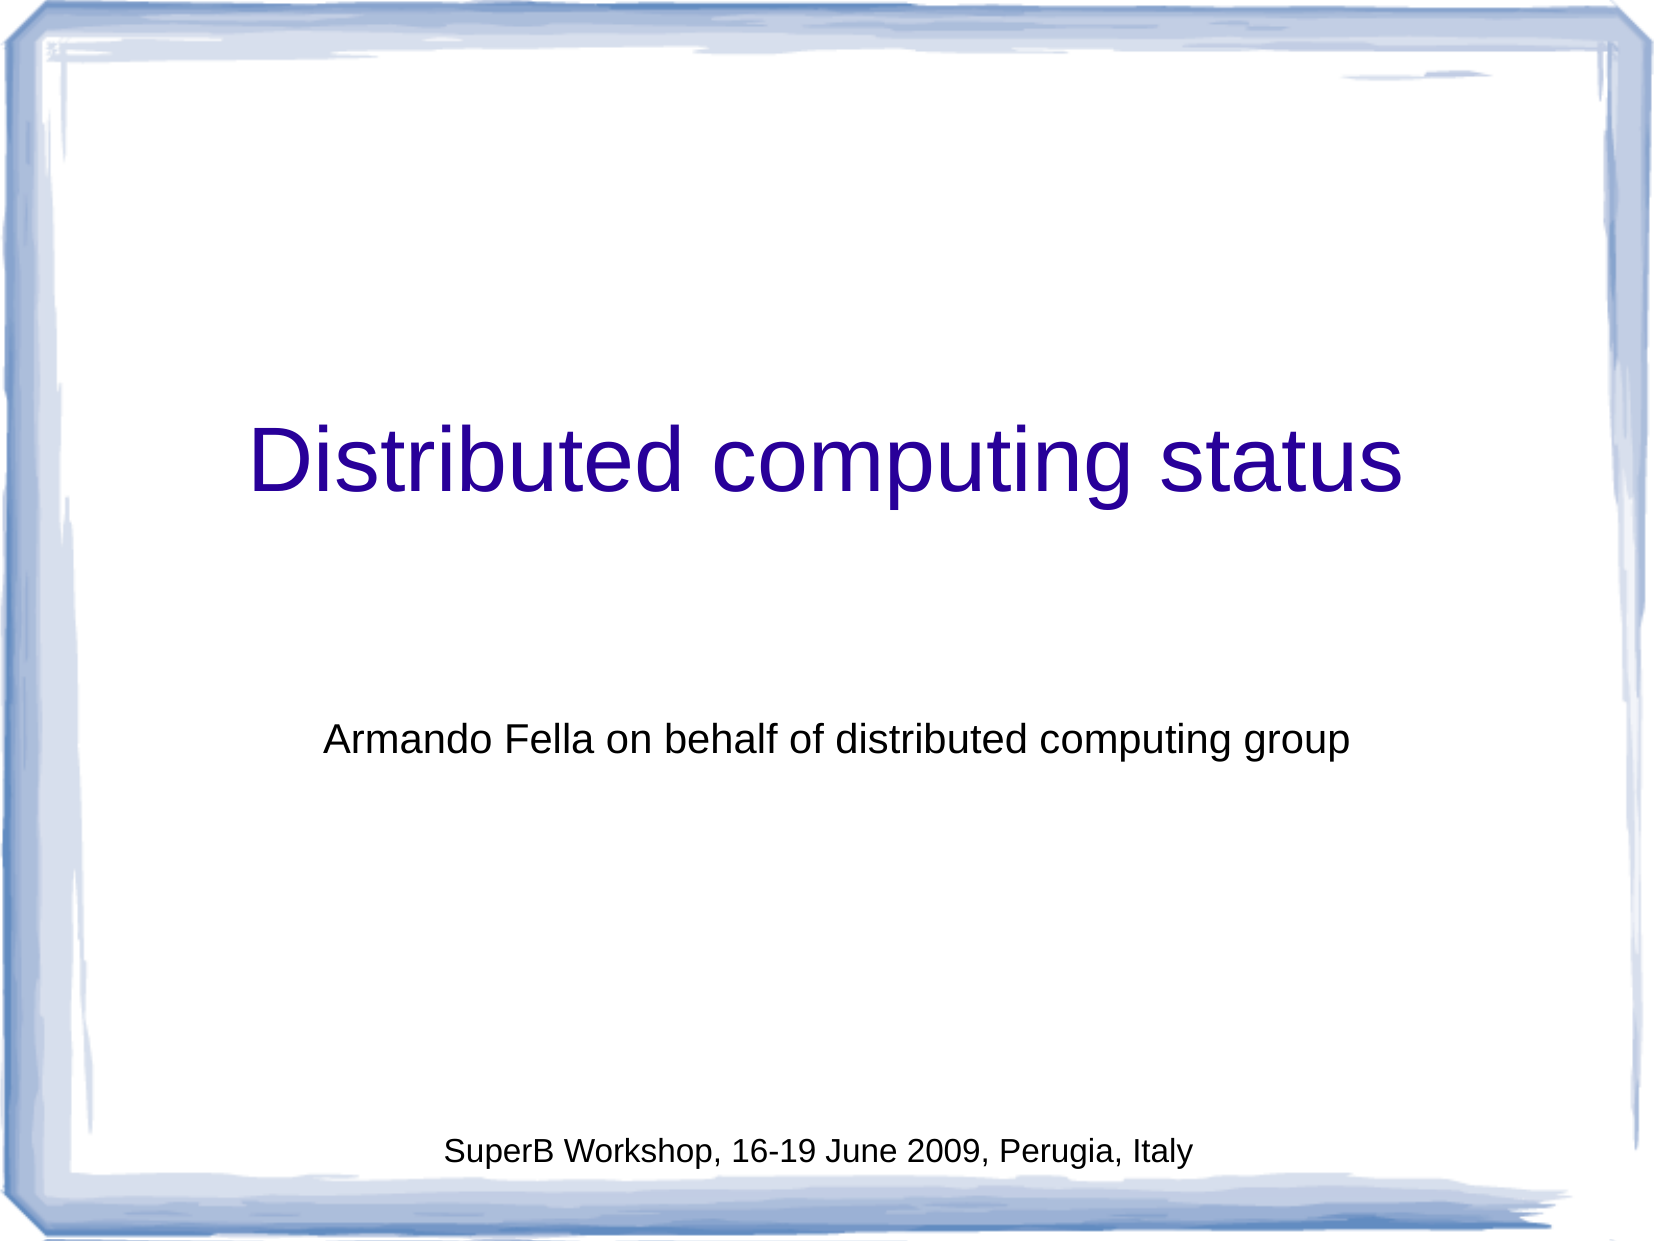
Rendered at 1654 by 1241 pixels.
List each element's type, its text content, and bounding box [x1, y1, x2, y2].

text_box Armando Fella on behalf of distributed computing group [308, 708, 1366, 770]
picture [0, 0, 1654, 1241]
text_box SuperB Workshop, 16-19 June 2009, Perugia, Italy [429, 1125, 1220, 1177]
title Distributed computing status [82, 363, 1571, 557]
